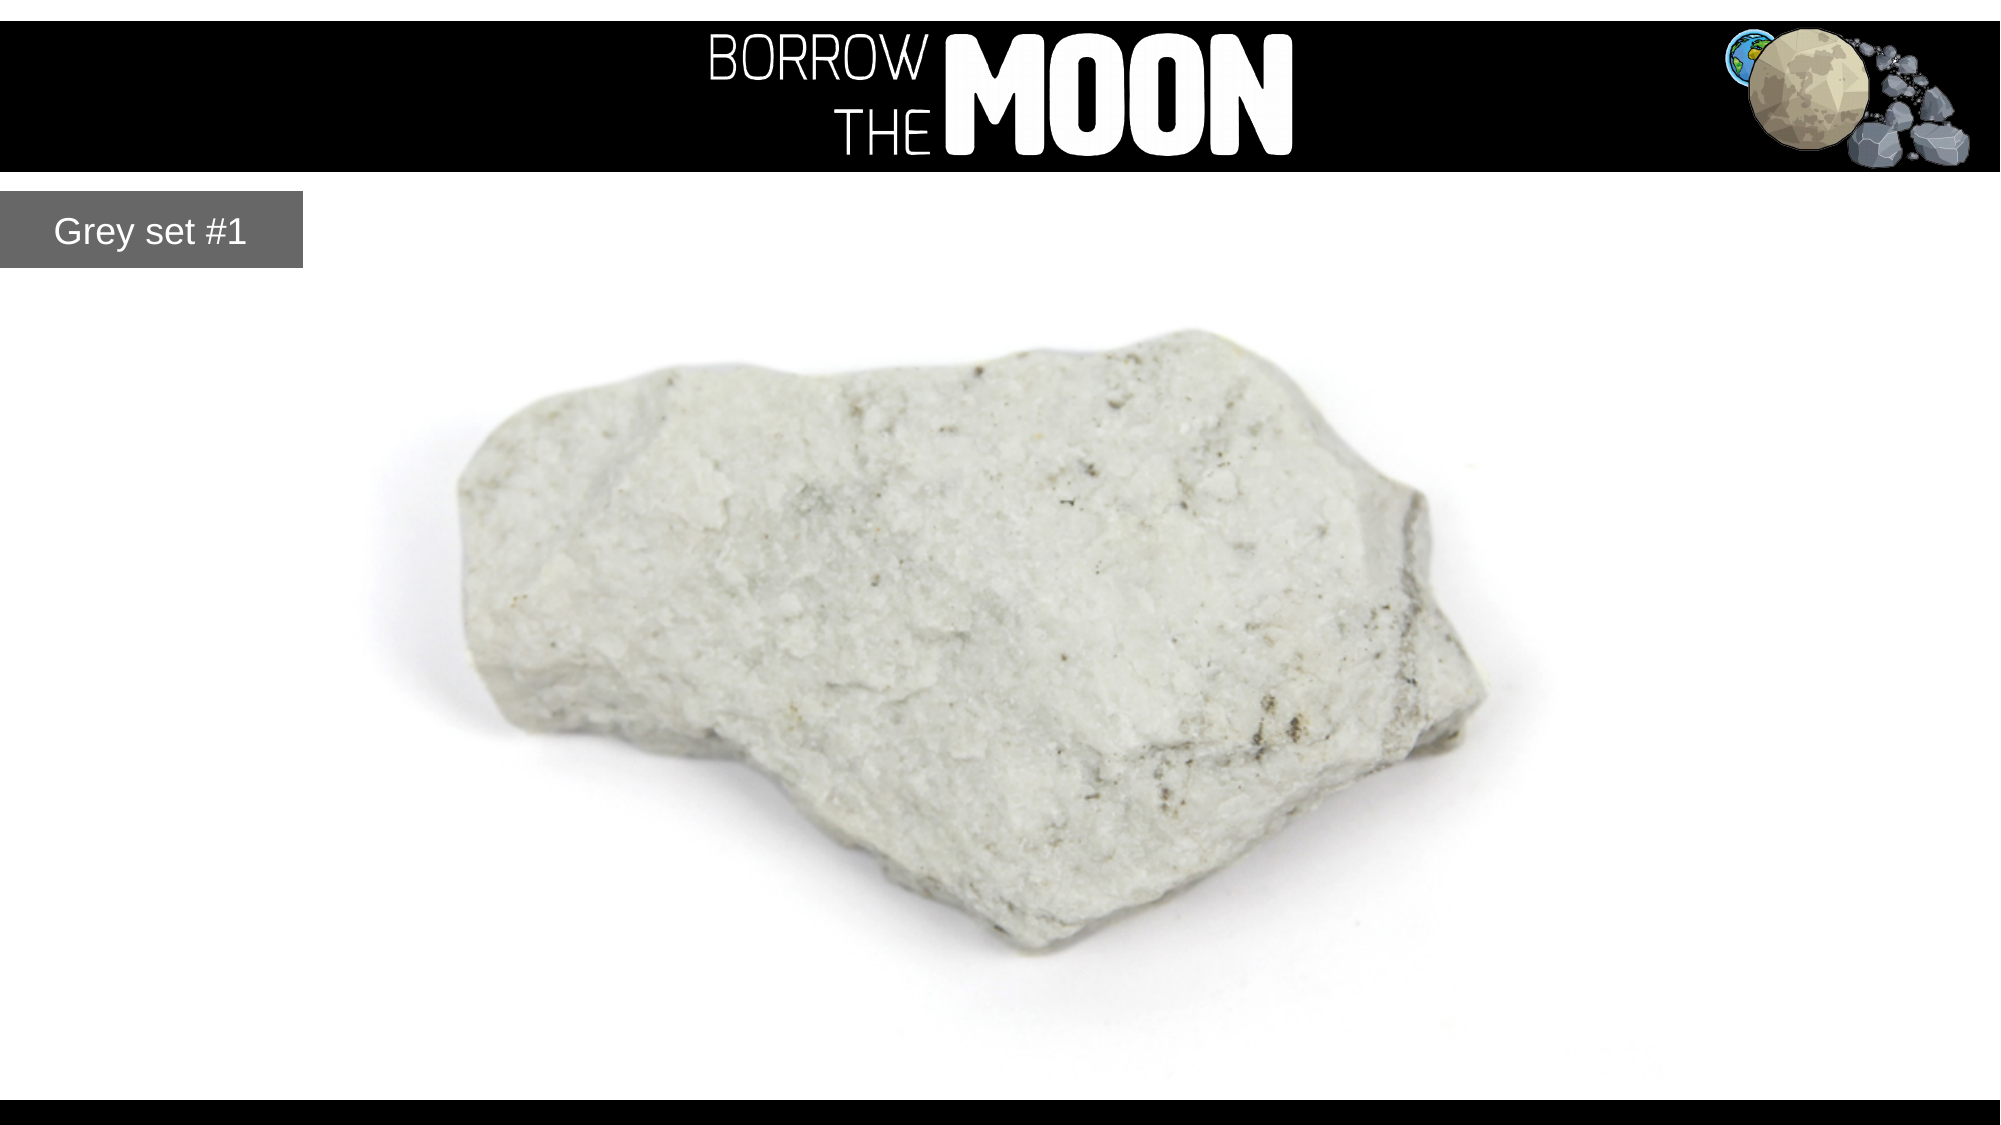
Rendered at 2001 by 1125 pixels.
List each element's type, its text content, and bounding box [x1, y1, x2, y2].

picture [337, 196, 1663, 1079]
text_box Grey set #1 [0, 191, 303, 268]
